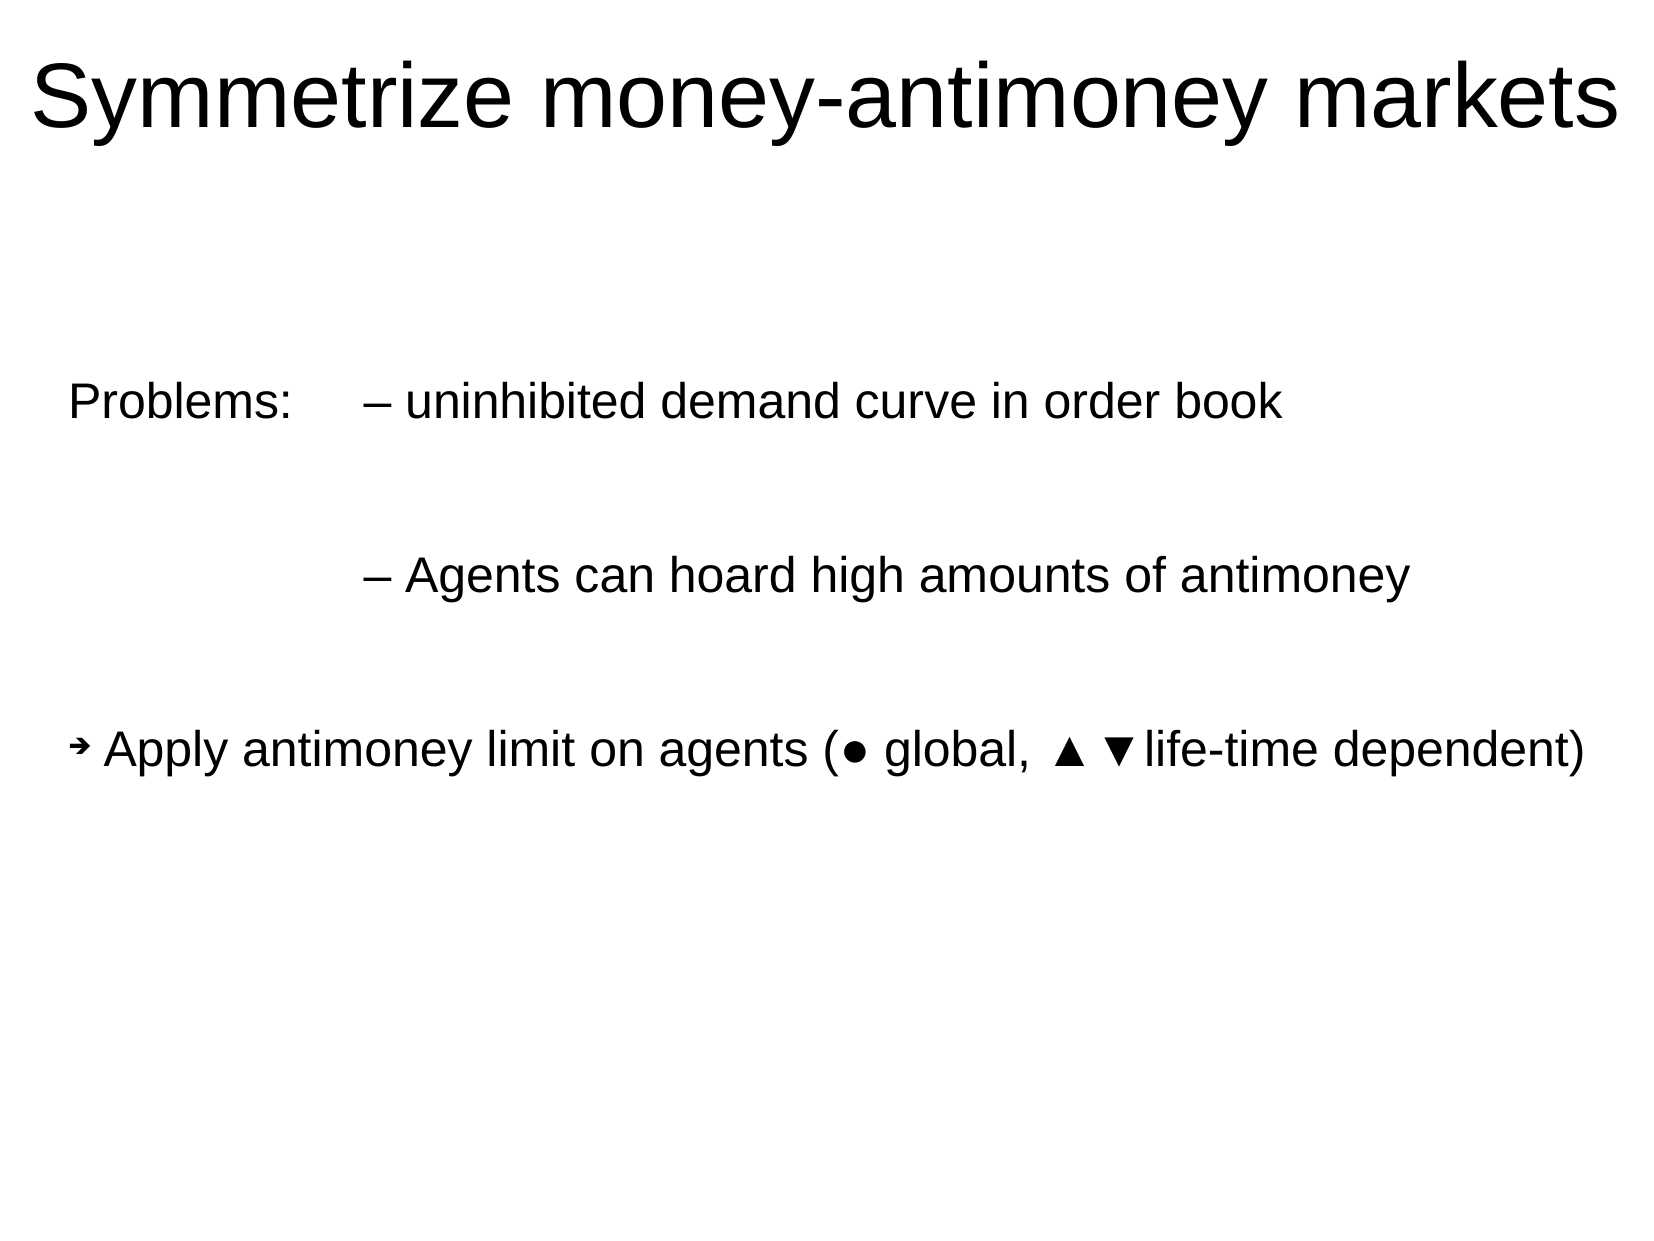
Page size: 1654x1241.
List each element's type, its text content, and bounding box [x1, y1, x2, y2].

text_box Problems: – uninhibited demand curve in order book – Agents can hoard high amounts of antimoney Apply antimoney limit on agents (● global, ▲▼life-time dependent) [53, 366, 1607, 785]
title Symmetrize money-antimoney markets [0, 0, 1654, 199]
